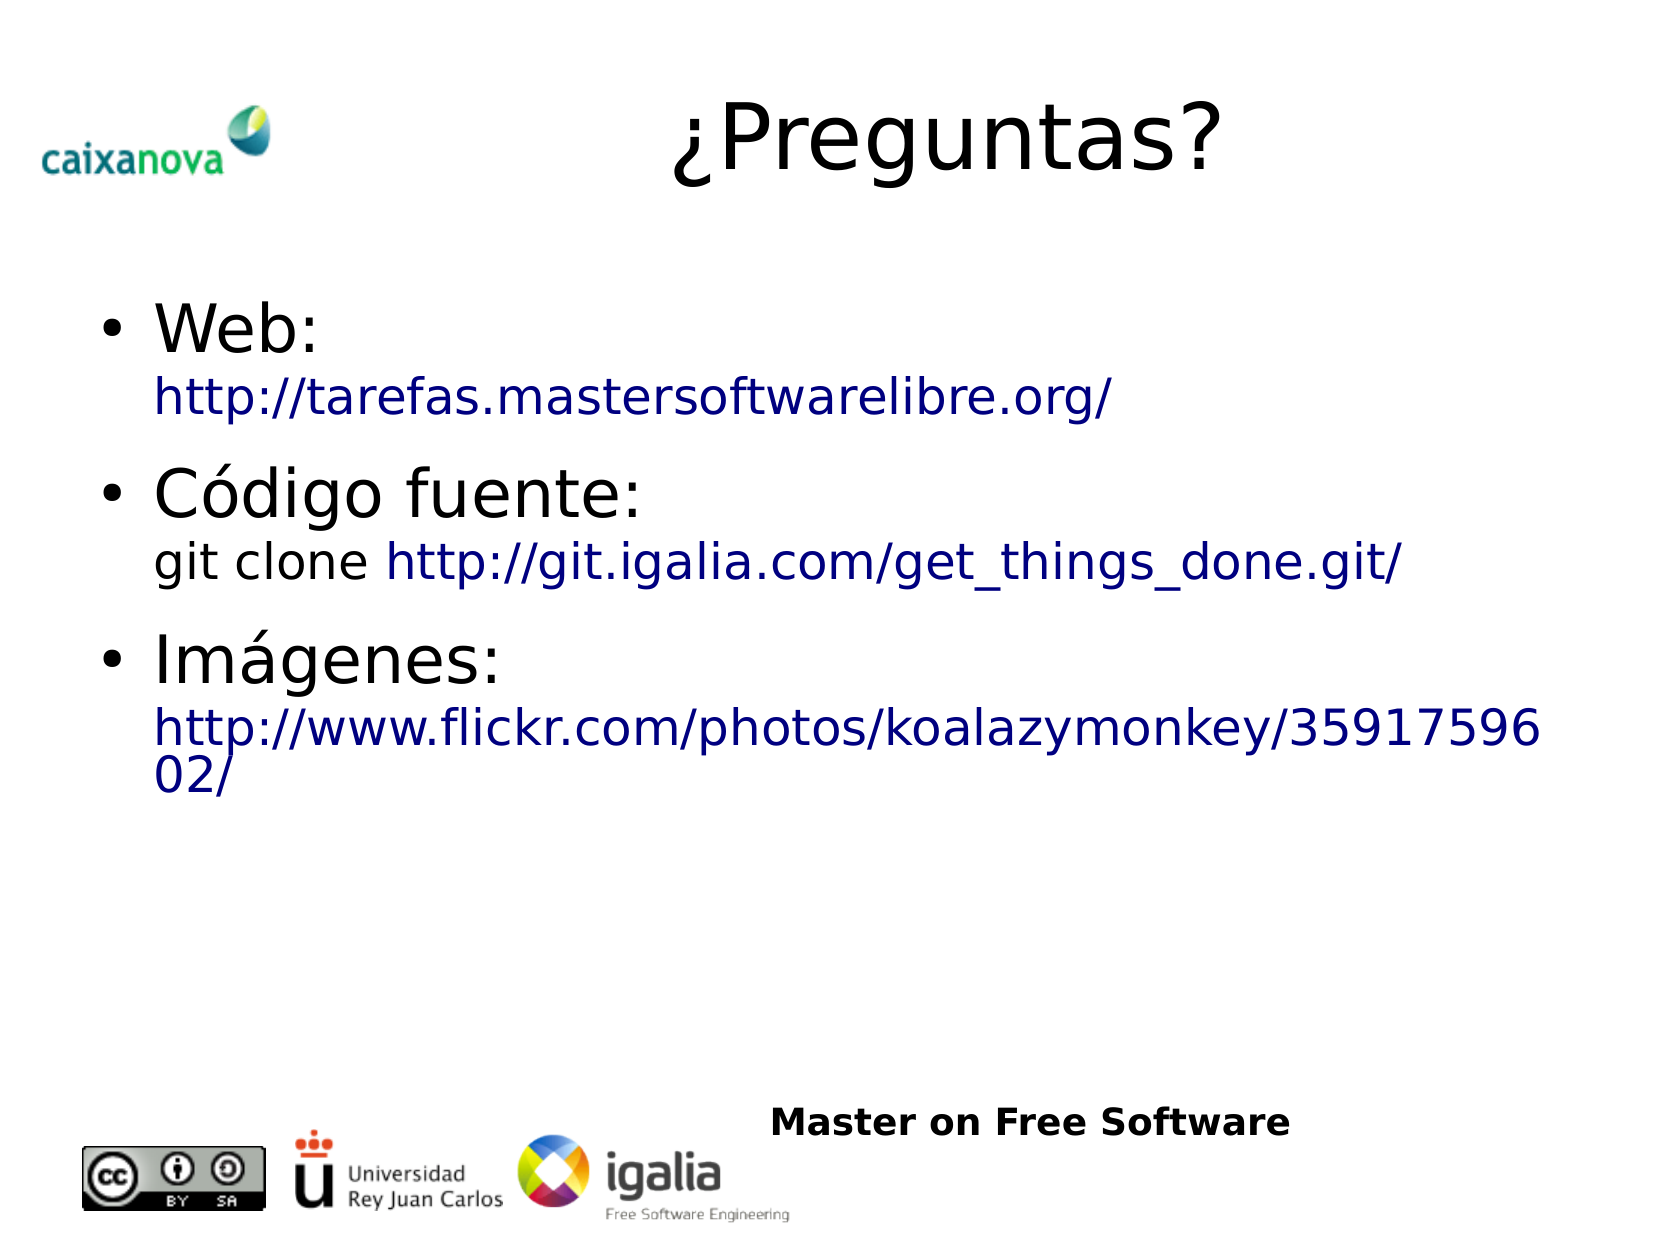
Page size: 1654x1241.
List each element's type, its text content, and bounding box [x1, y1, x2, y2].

title ¿Preguntas? [295, 46, 1601, 229]
list Web: http://tarefas.mastersoftwarelibre.org/ Código fuente: git clone http://git.igalia.com/get_things_done.git/ Imágenes: http://www.flickr.com/photos/koalazymonkey/3591759602/ [82, 290, 1571, 1078]
picture [82, 1146, 266, 1211]
picture [29, 73, 284, 207]
picture [295, 1121, 811, 1235]
